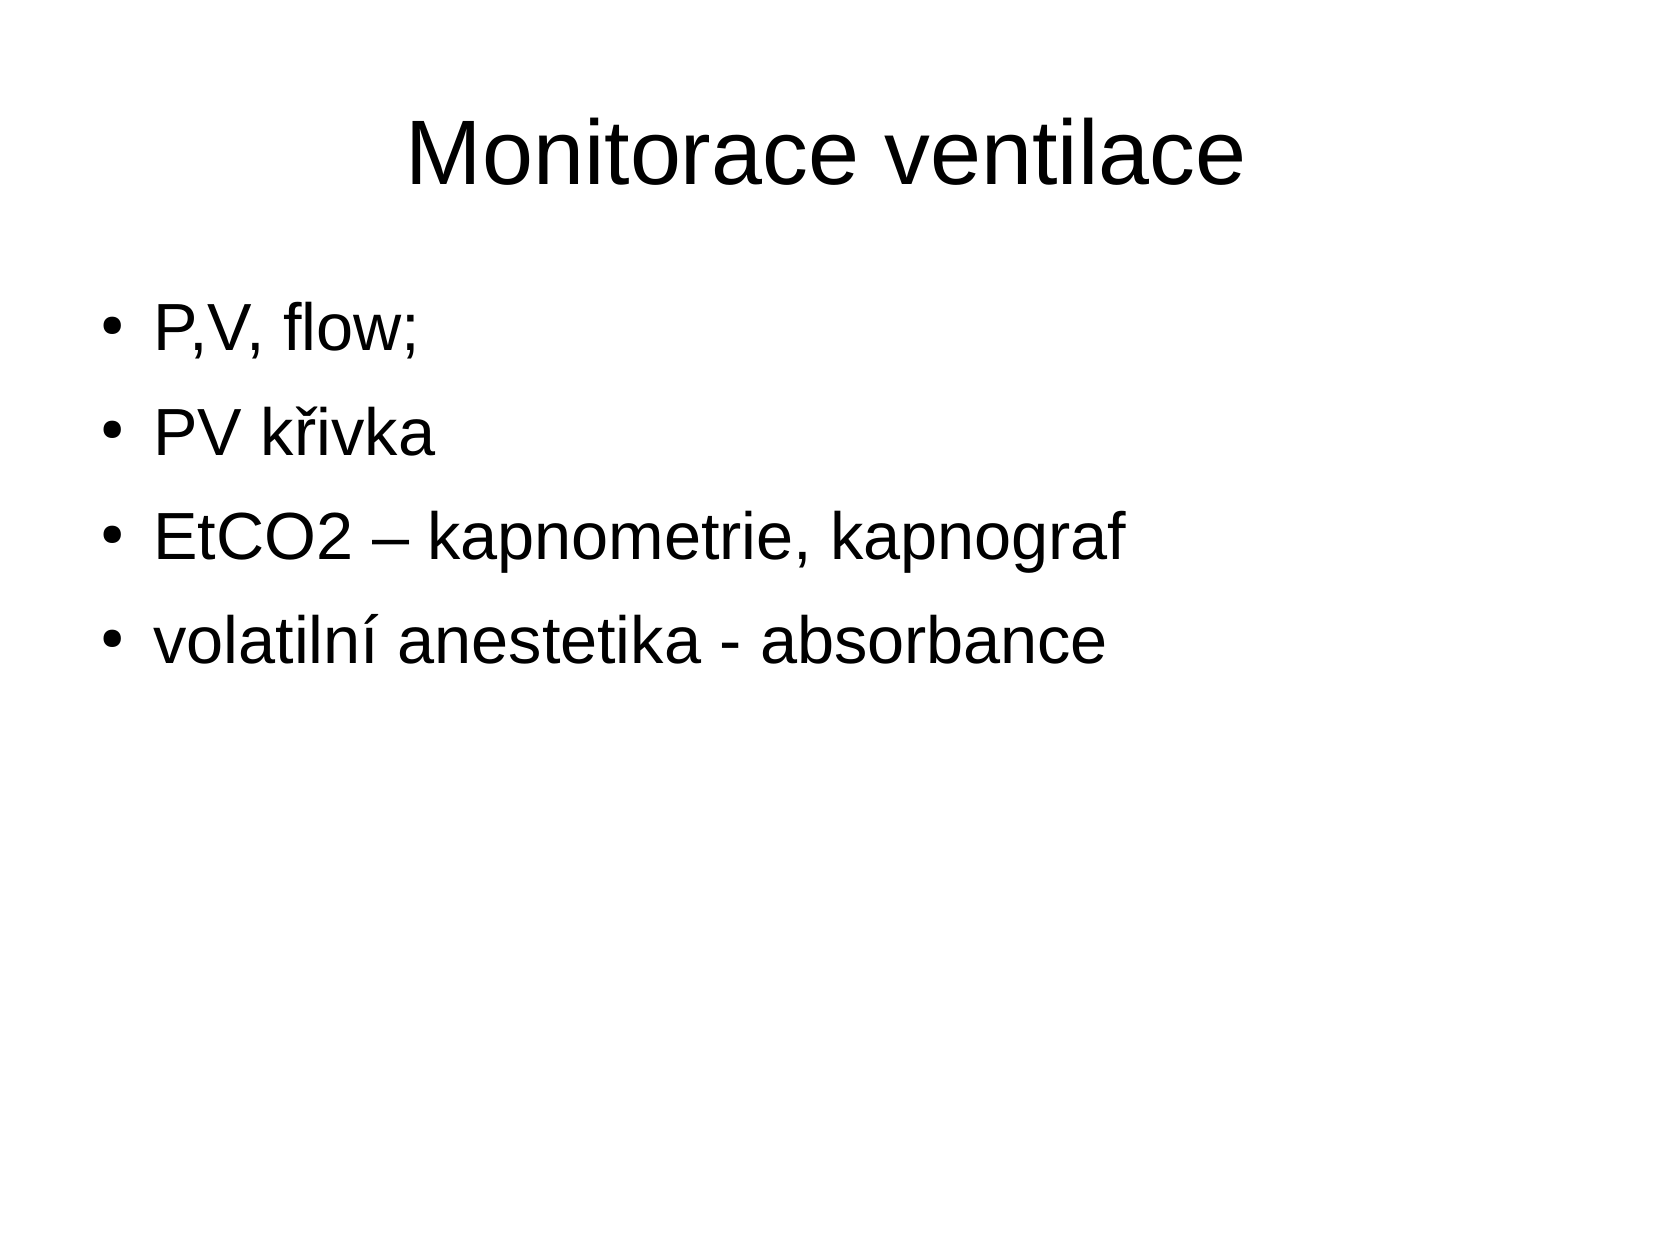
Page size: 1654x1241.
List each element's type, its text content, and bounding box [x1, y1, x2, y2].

title Monitorace ventilace [82, 49, 1571, 257]
list P,V, flow; PV křivka EtCO2 – kapnometrie, kapnograf volatilní anestetika - absorbance [82, 290, 1571, 1094]
